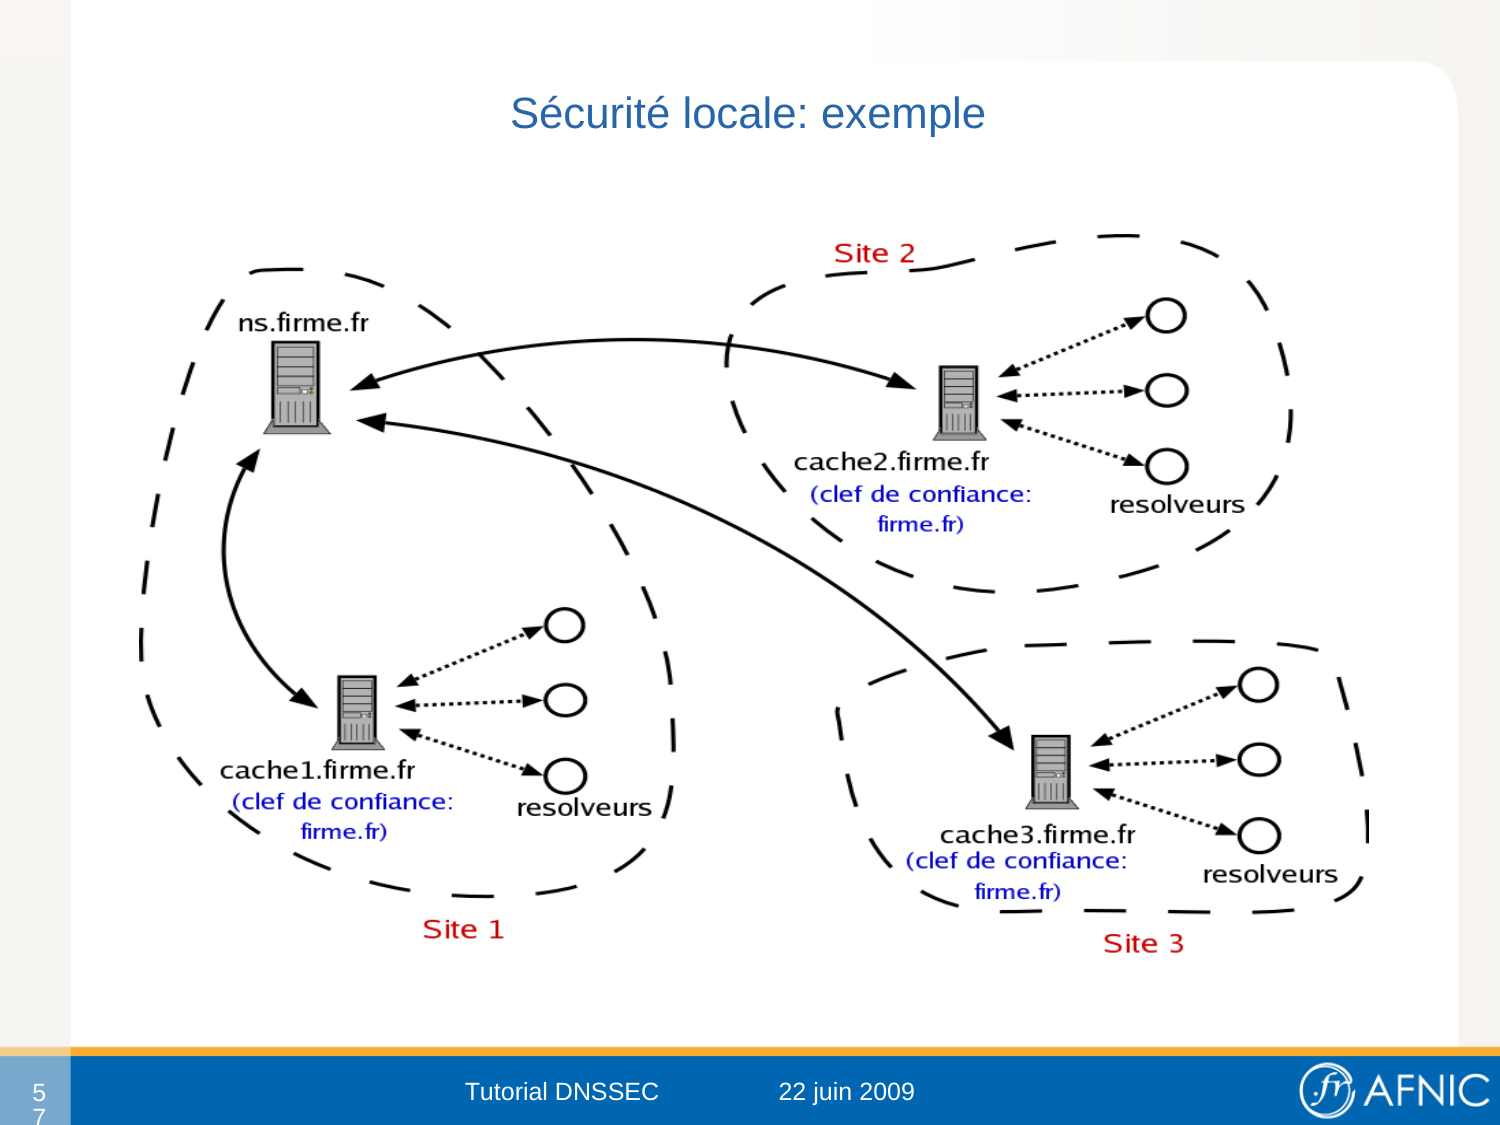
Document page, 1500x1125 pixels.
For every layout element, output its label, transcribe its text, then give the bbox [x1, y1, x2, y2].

picture [0, 0, 1500, 1125]
title Sécurité locale: exemple [108, 24, 1389, 197]
